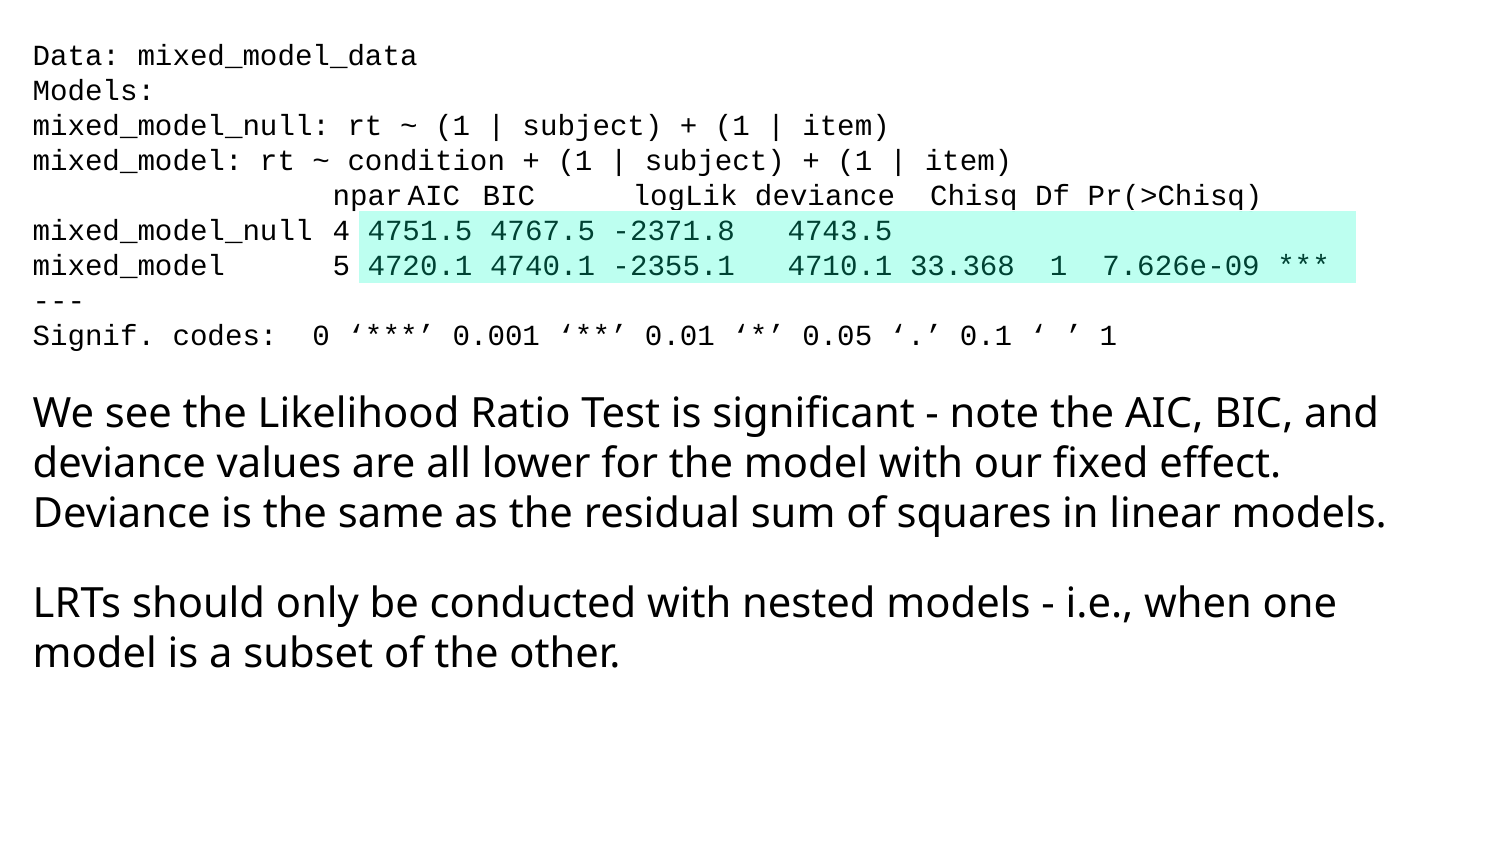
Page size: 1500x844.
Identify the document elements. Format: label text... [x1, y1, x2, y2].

text_box Data: mixed_model_data Models: mixed_model_null: rt ~ (1 | subject) + (1 | item) mixed_model: rt ~ condition + (1 | subject) + (1 | item) npar AIC BIC logLik deviance Chisq Df Pr(>Chisq) mixed_model_null 4 4751.5 4767.5 -2371.8 4743.5 mixed_model 5 4720.1 4740.1 -2355.1 4710.1 33.368 1 7.626e-09 *** --- Signif. codes: 0 ‘***’ 0.001 ‘**’ 0.01 ‘*’ 0.05 ‘.’ 0.1 ‘ ’ 1 We see the Likelihood Ratio Test is significant - note the AIC, BIC, and deviance values are all lower for the model with our fixed effect. Deviance is the same as the residual sum of squares in linear models. LRTs should only be conducted with nested models - i.e., when one model is a subset of the other. [17, 21, 1472, 826]
text_box [357, 210, 1358, 284]
